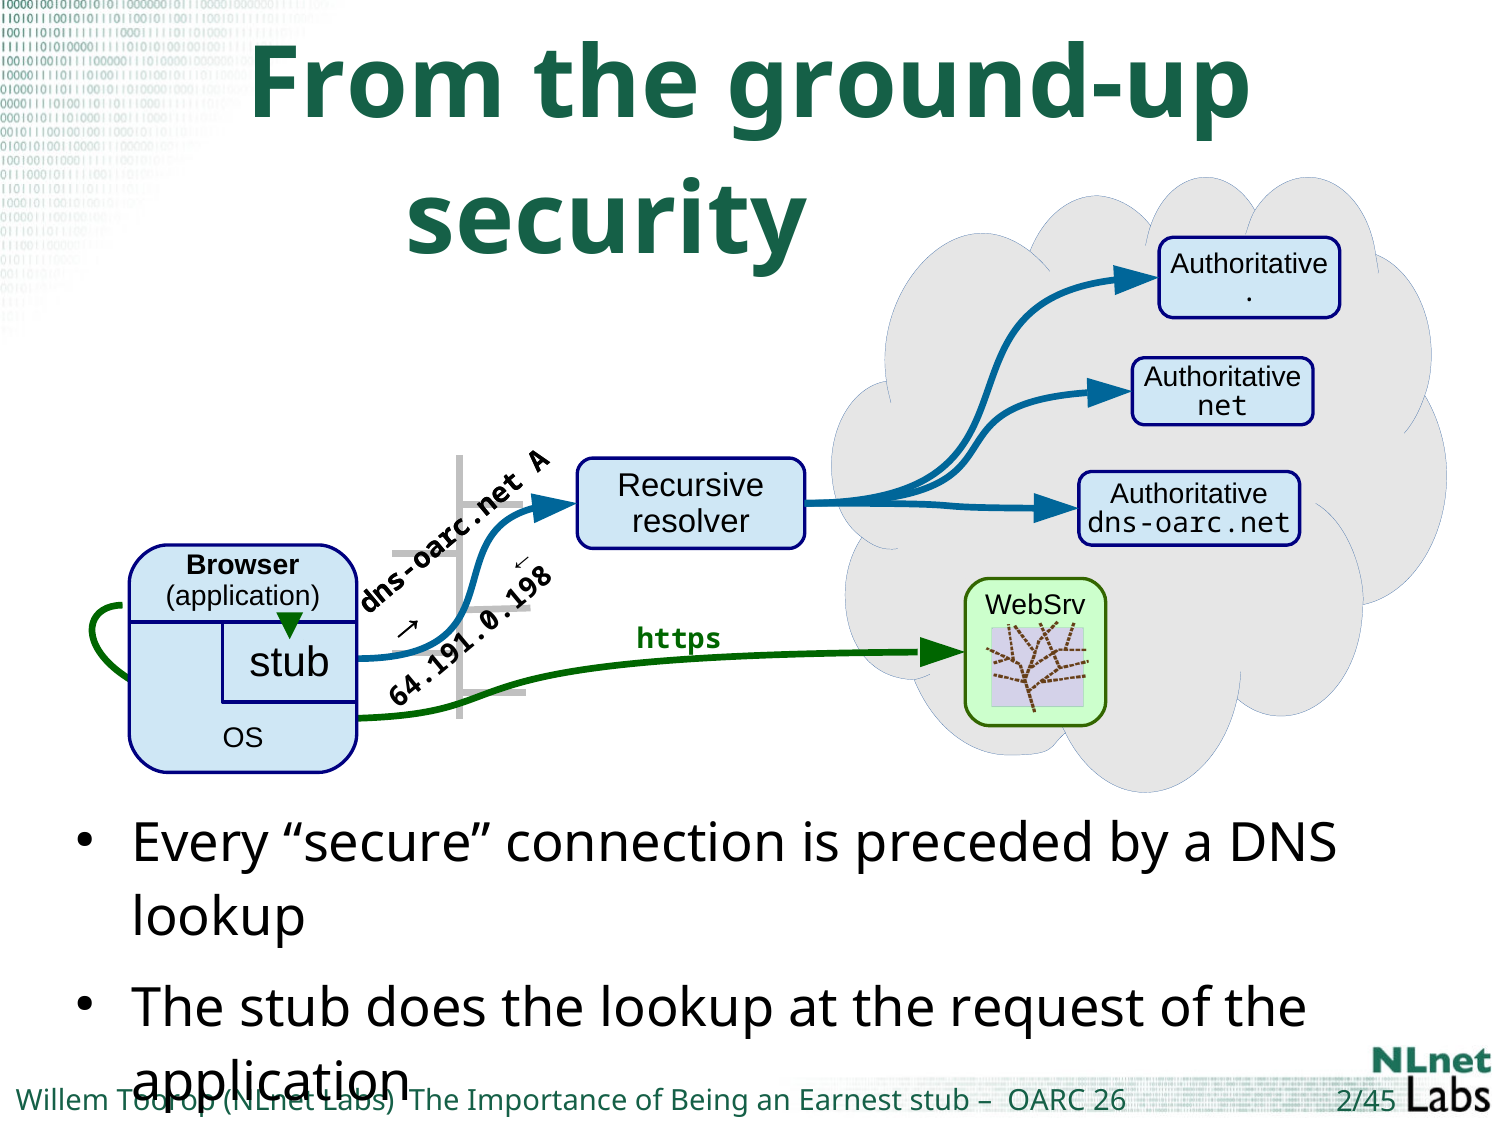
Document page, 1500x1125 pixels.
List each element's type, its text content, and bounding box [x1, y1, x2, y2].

picture [774, 1037, 1492, 1124]
list Every “secure” connection is preceded by a DNS lookup The stub does the lookup at the request of the application The recursive resolver does all the heavy lifting [75, 803, 1425, 1007]
picture [0, 0, 1447, 793]
title From the ground-up security [75, 31, 1425, 263]
